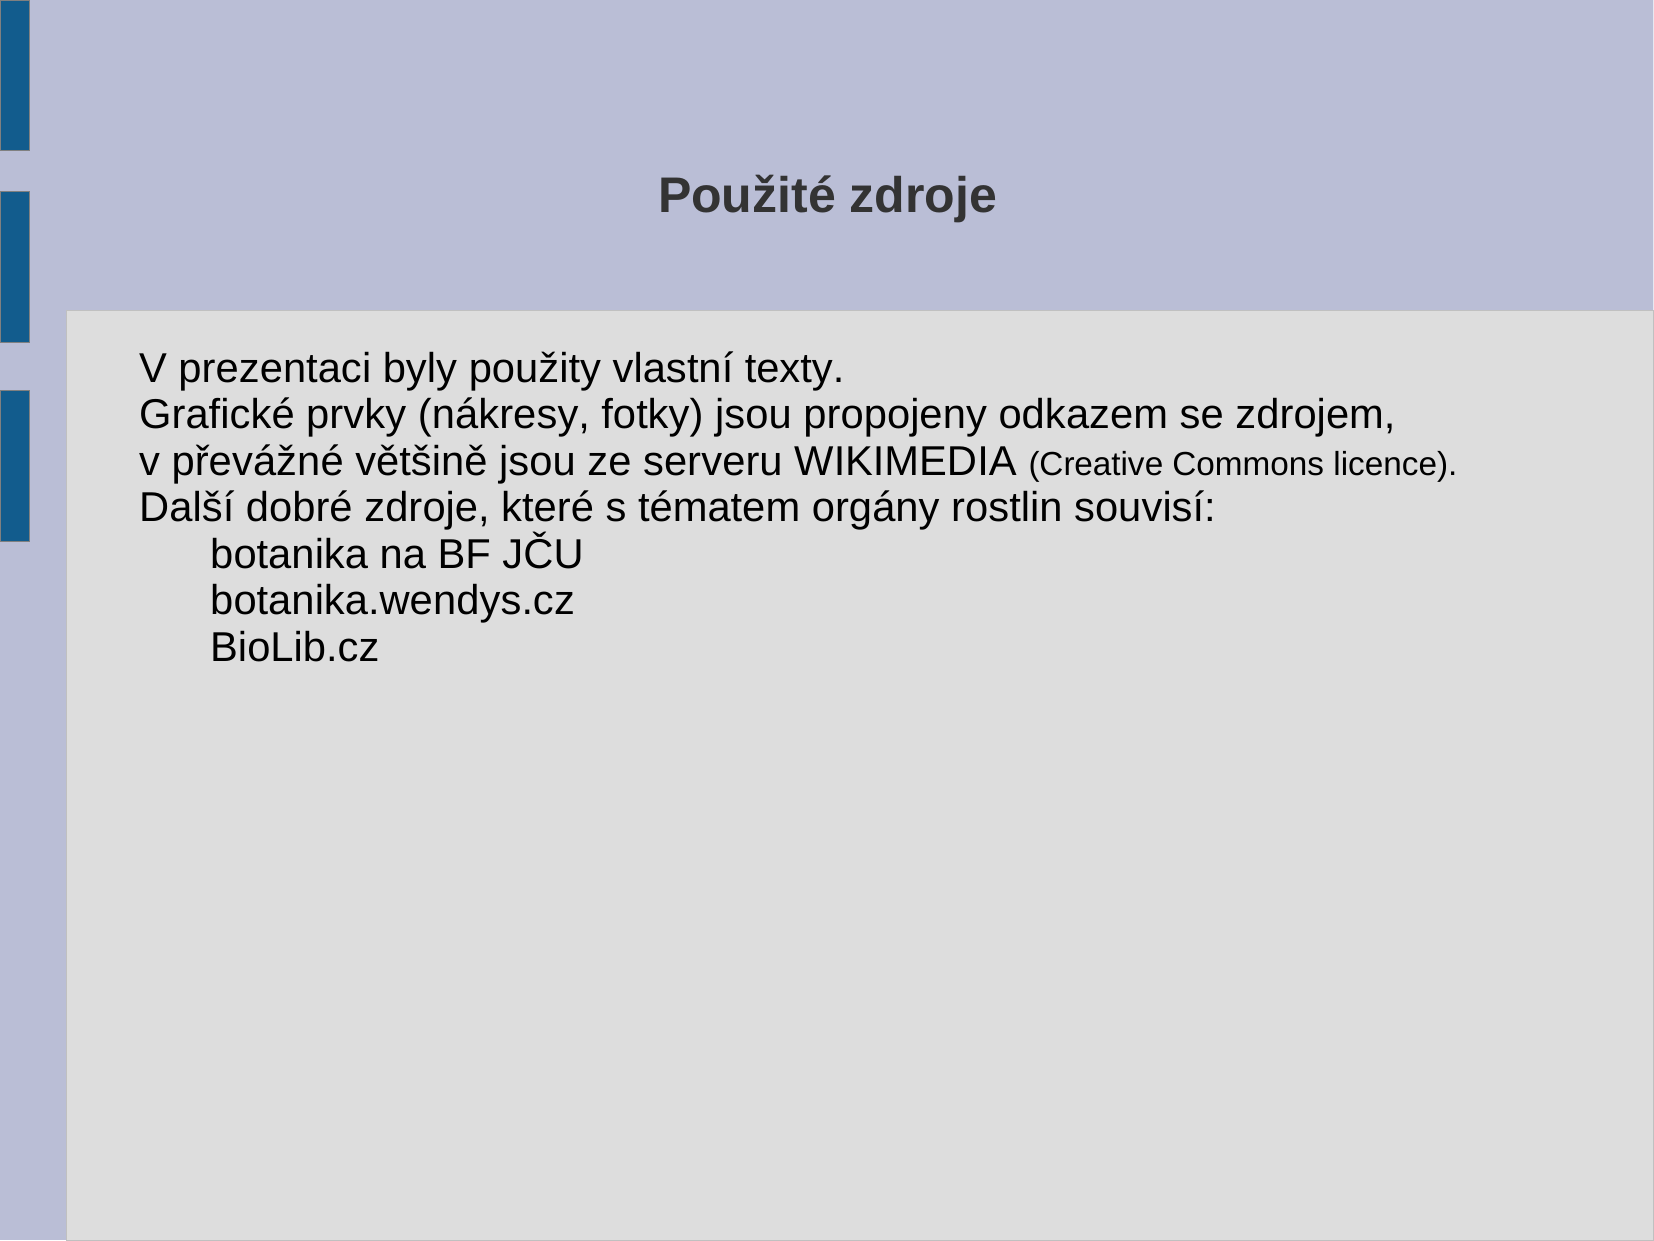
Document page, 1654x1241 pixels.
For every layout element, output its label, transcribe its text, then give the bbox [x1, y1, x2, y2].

list V prezentaci byly použity vlastní texty. Grafické prvky (nákresy, fotky) jsou propojeny odkazem se zdrojem, v převážné většině jsou ze serveru WIKIMEDIA (Creative Commons licence). Další dobré zdroje, které s tématem orgány rostlin souvisí: botanika na BF JČU botanika.wendys.cz BioLib.cz [121, 344, 1534, 1127]
title Použité zdroje [121, 91, 1534, 299]
